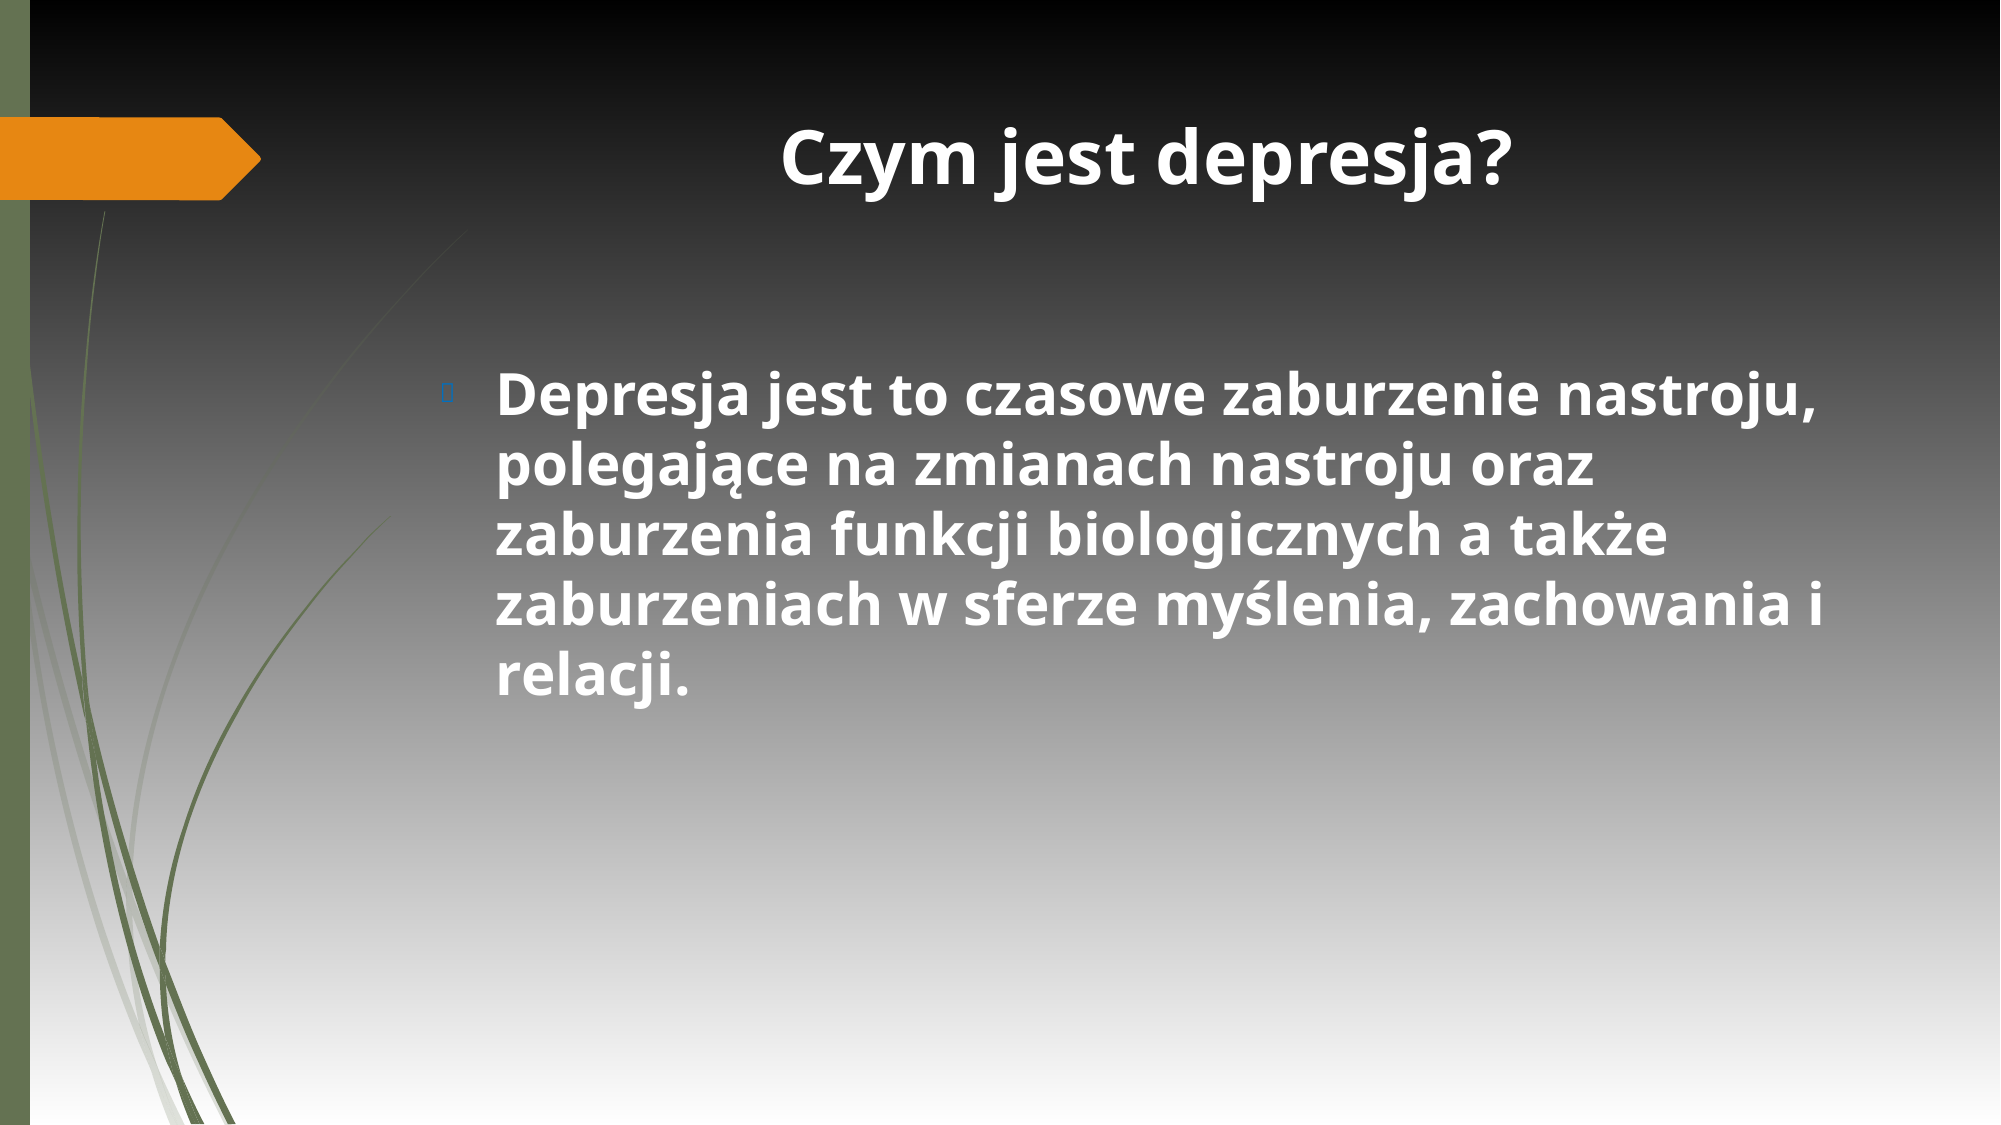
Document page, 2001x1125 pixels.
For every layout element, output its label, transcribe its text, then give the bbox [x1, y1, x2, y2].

list Depresja jest to czasowe zaburzenie nastroju, polegające na zmianach nastroju oraz zaburzenia funkcji biologicznych a także zaburzeniach w sferze myślenia, zachowania i relacji. [424, 350, 1888, 970]
title Czym jest depresja? [425, 102, 1888, 313]
